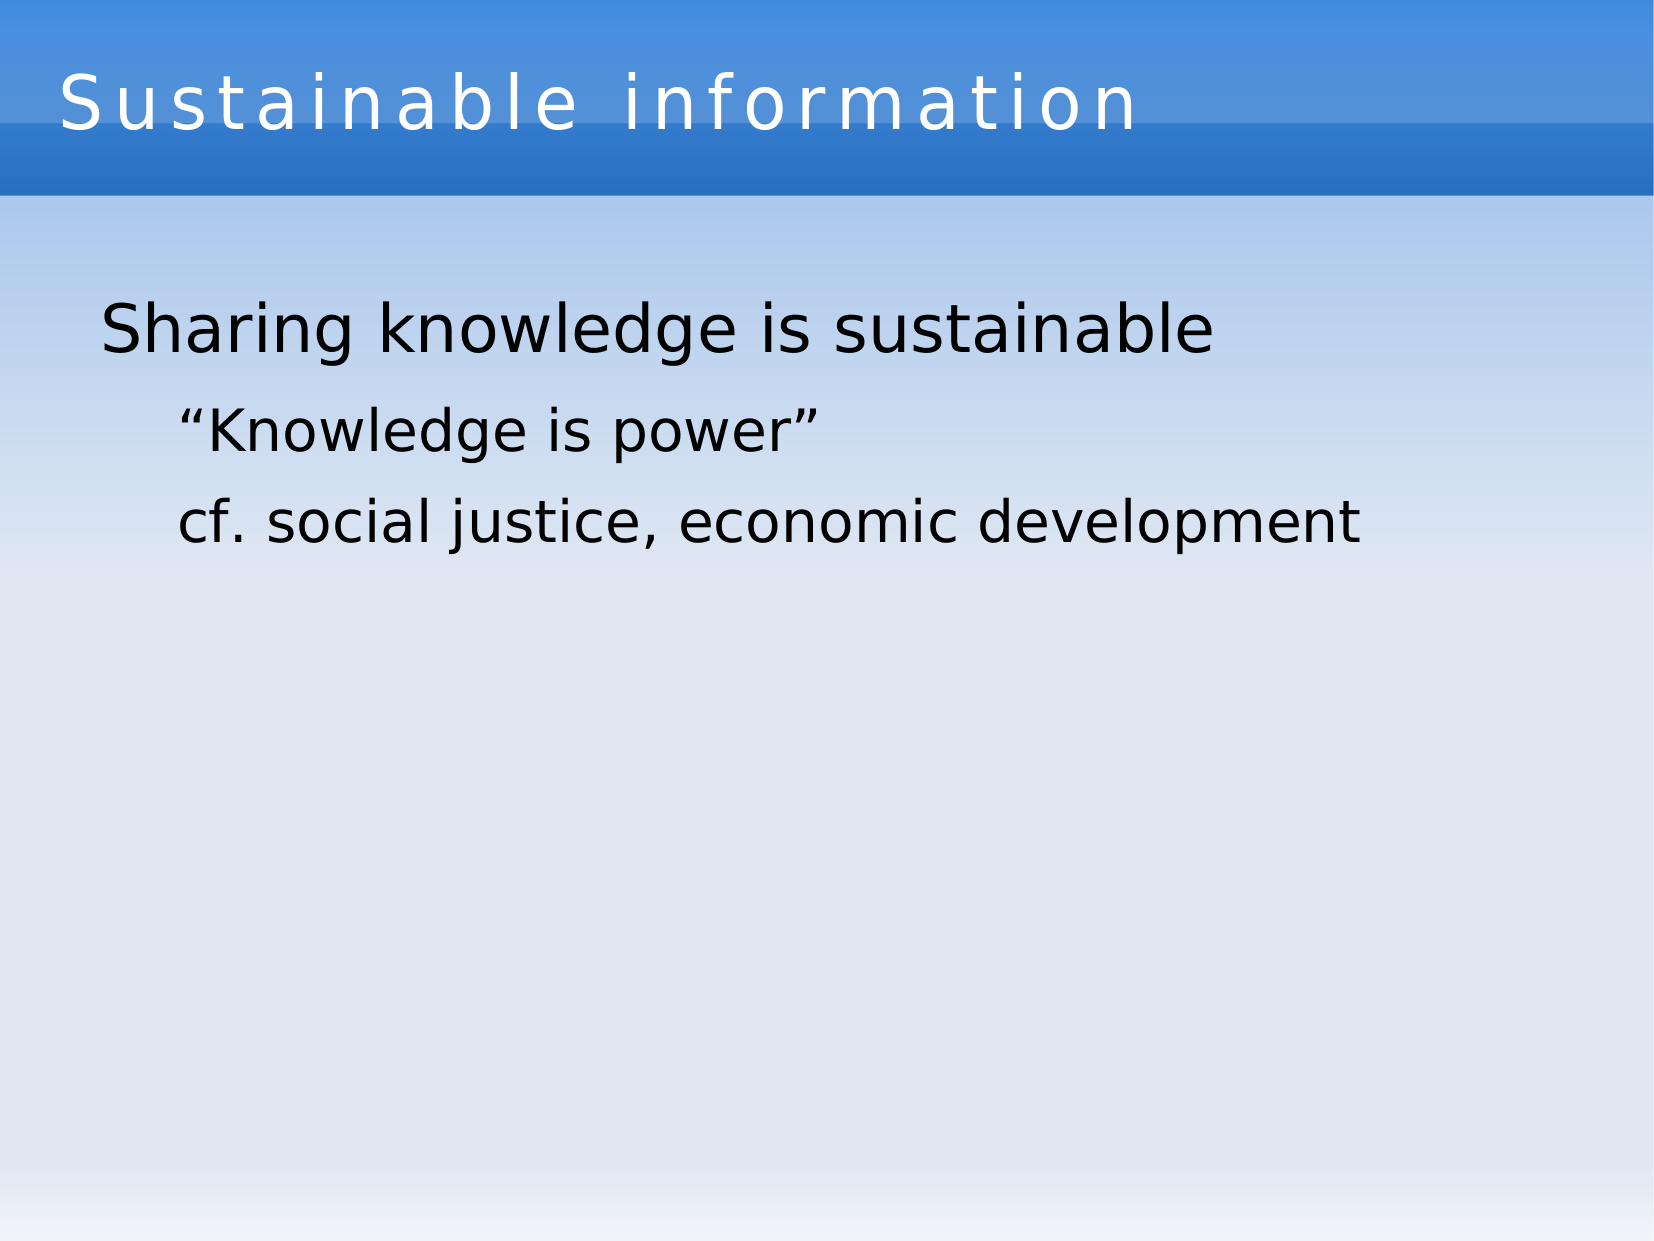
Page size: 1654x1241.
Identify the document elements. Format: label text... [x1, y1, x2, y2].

title Sustainable information [59, 29, 1270, 178]
picture [0, 0, 1654, 1241]
list Sharing knowledge is sustainable “Knowledge is power” cf. social justice, economic development [82, 290, 1571, 1109]
